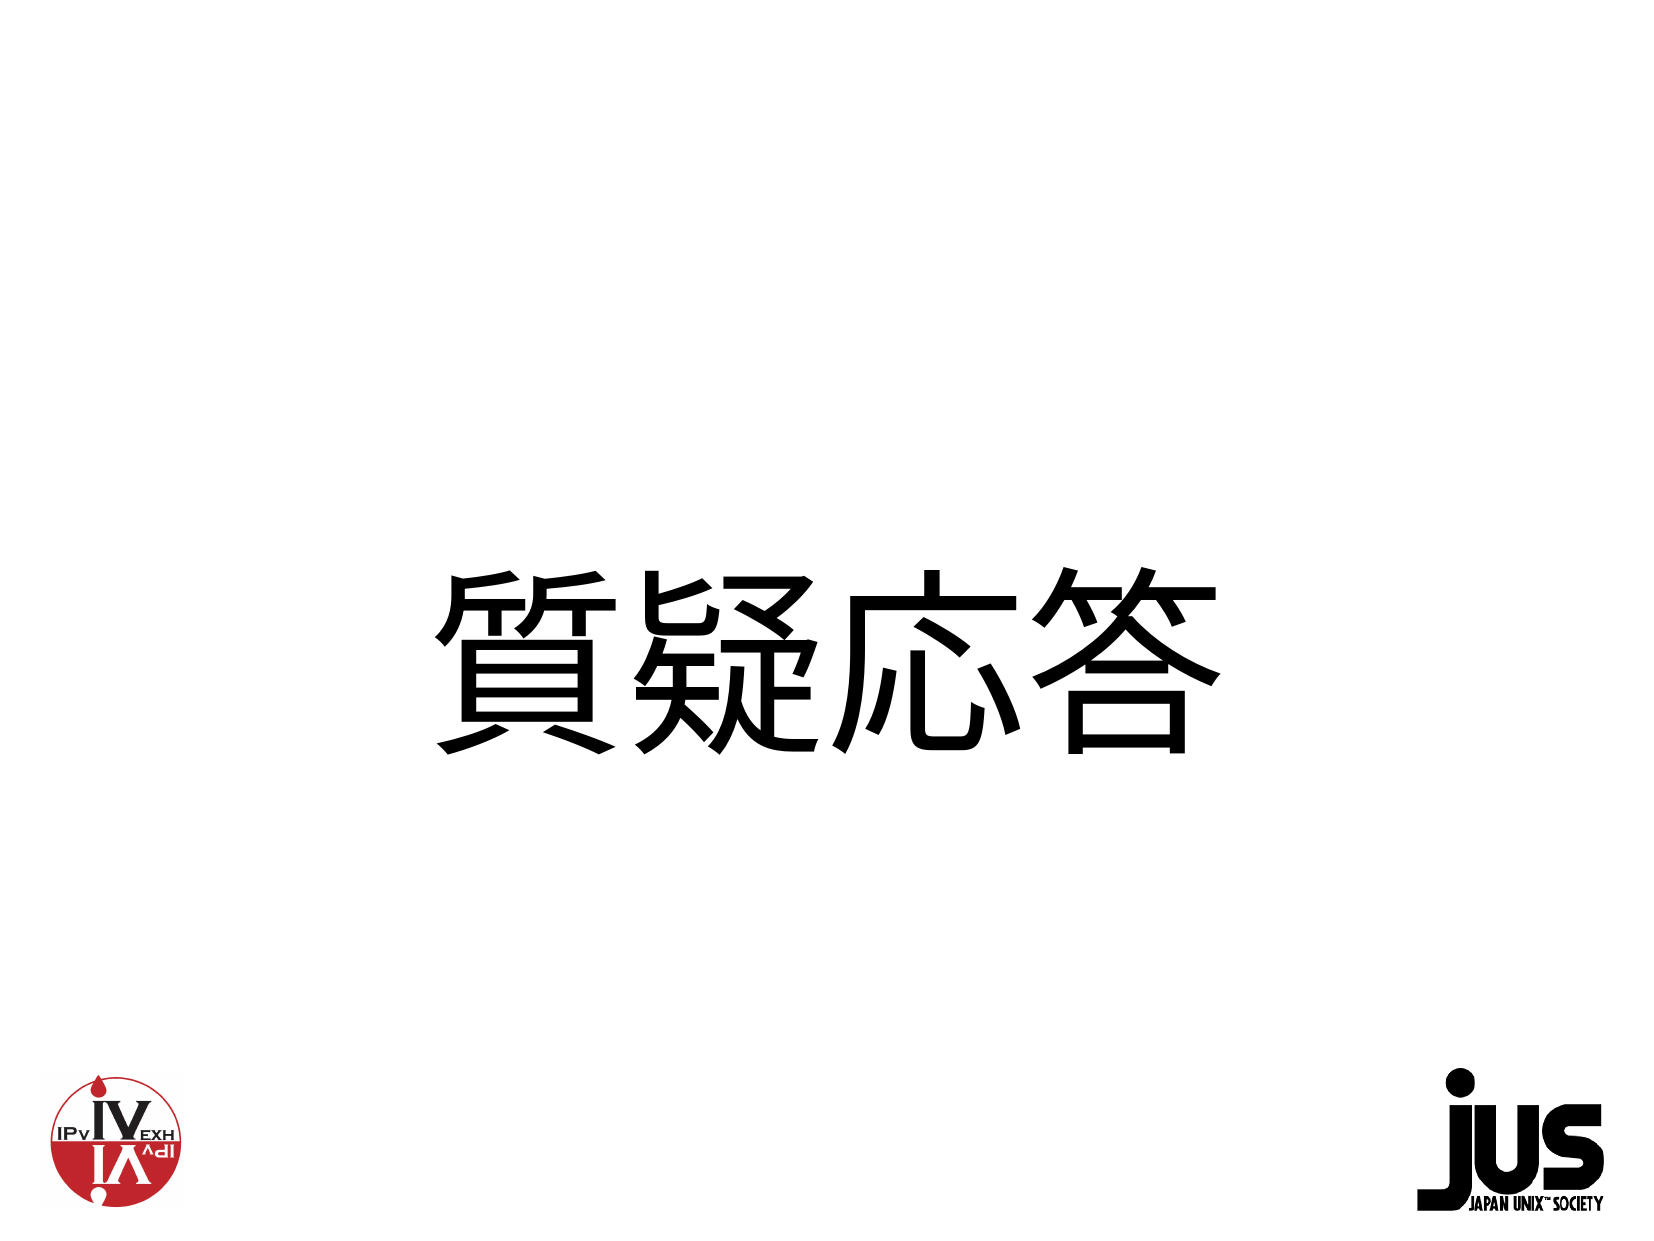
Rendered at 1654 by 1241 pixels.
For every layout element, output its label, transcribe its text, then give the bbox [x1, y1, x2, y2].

picture [1417, 1068, 1604, 1211]
picture [41, 1068, 190, 1210]
subtitle 質疑応答 [82, 56, 1571, 1102]
